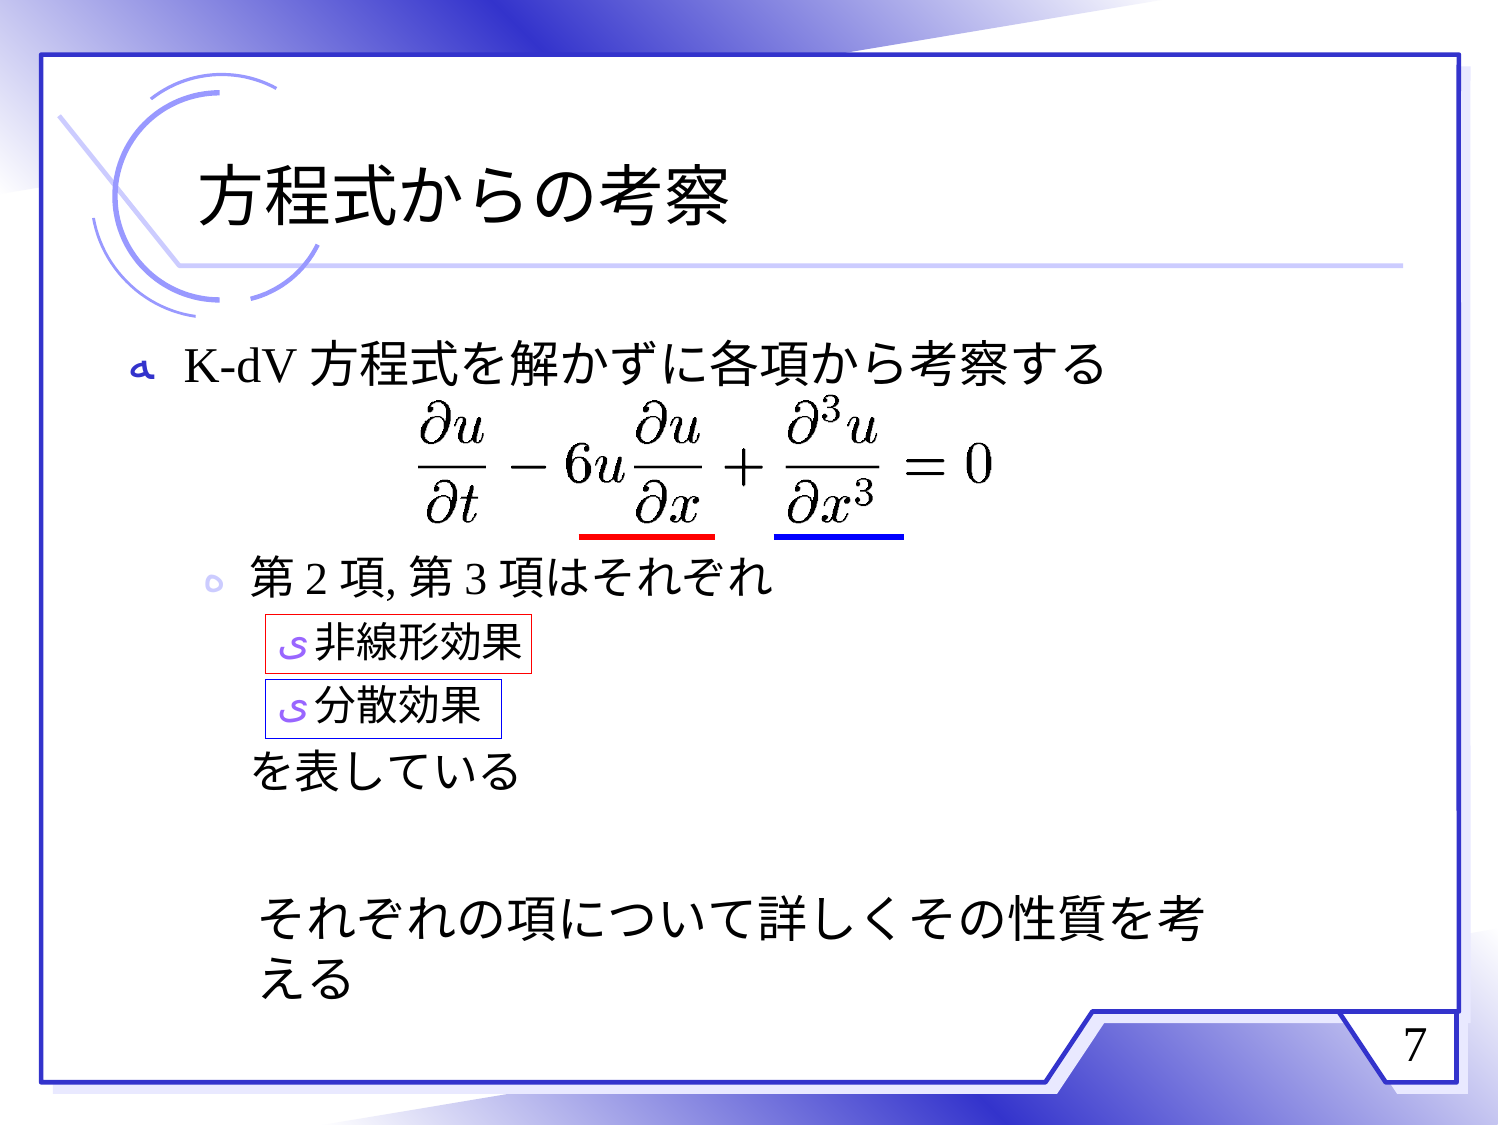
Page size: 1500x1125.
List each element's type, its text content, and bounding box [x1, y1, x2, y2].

list K-dV 方程式を解かずに各項から考察する 第 2 項, 第 3 項はそれぞれ 非線形効果 分散効果 を表している [112, 324, 1388, 1036]
text_box それぞれの項について詳しくその性質を考える [242, 879, 1270, 955]
title 方程式からの考察 [183, 78, 1388, 310]
picture [413, 390, 997, 525]
